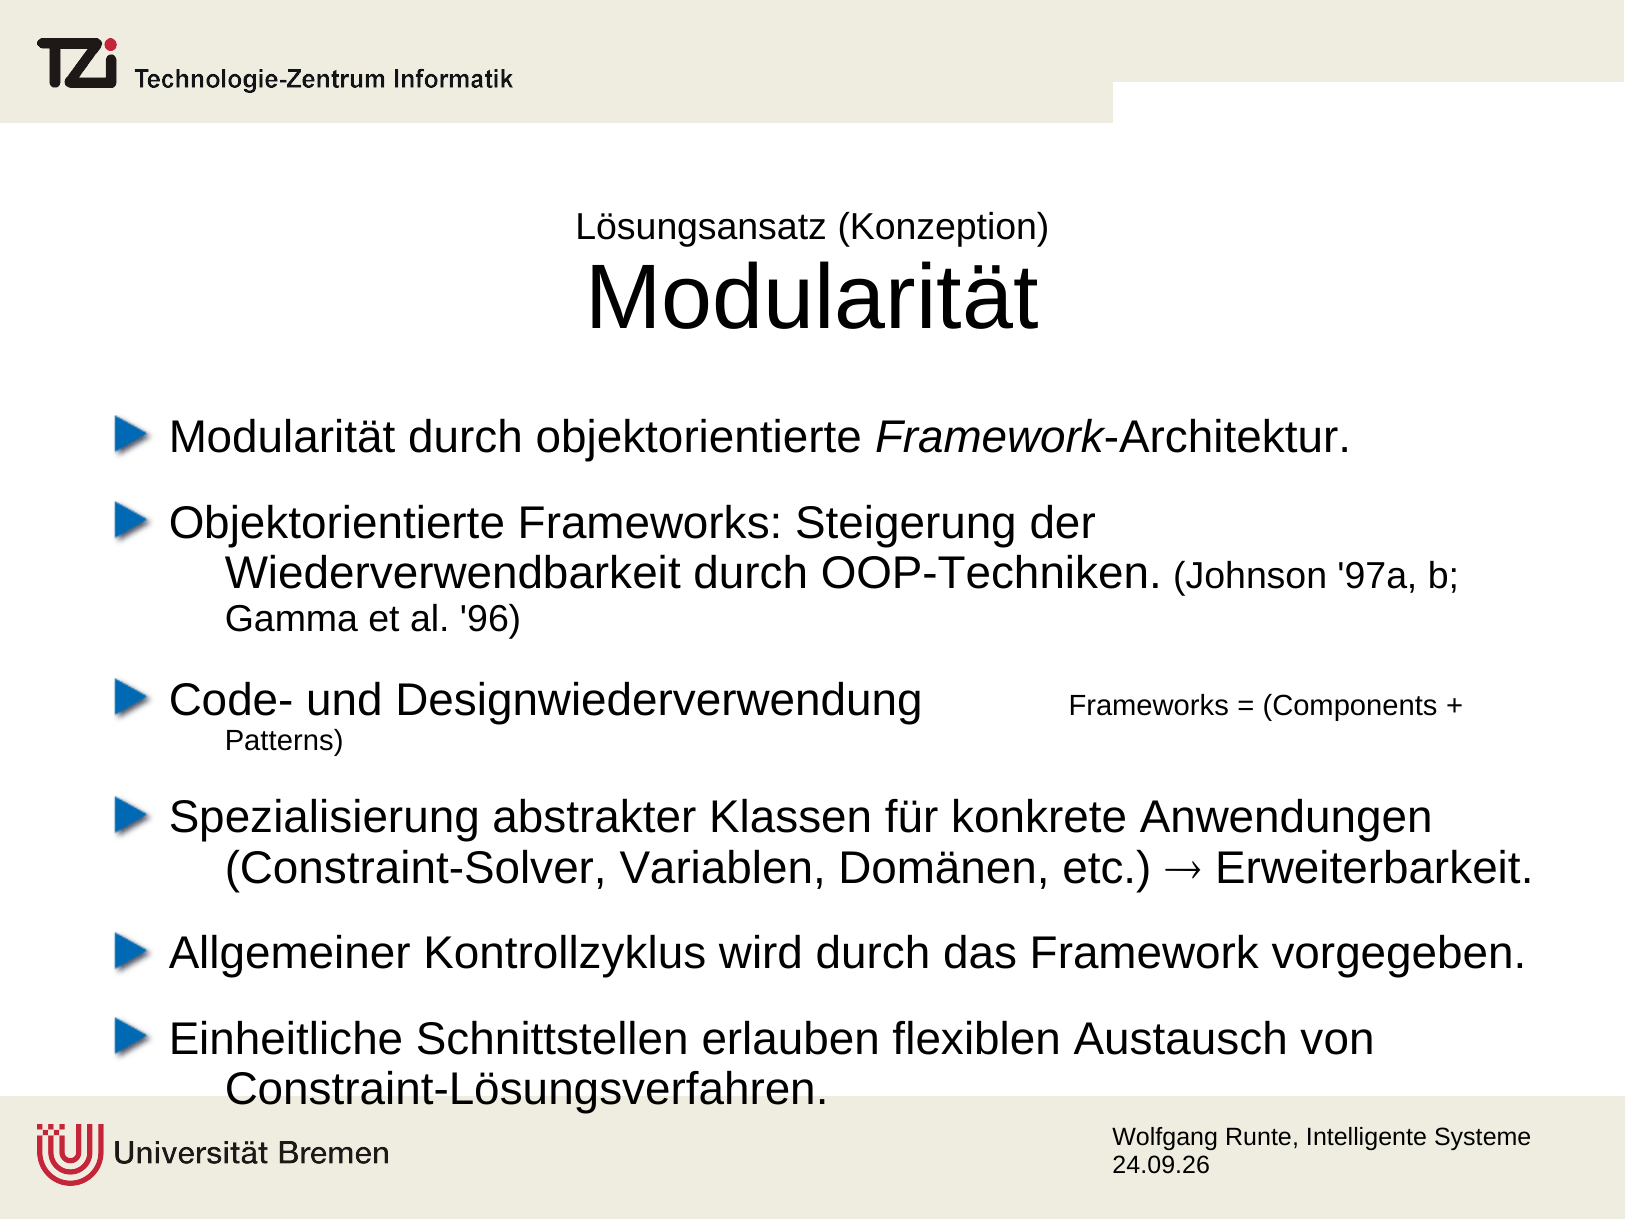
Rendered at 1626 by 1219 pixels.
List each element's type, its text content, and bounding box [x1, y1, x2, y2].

picture [37, 38, 513, 93]
picture [37, 1124, 388, 1186]
list Modularität durch objektorientierte Framework-Architektur. Objektorientierte Frameworks: Steigerung der Wiederverwendbarkeit durch OOP-Techniken. (Johnson '97a, b; Gamma et al. '96) Code- und Designwiederverwendung Frameworks = (Components + Patterns) Spezialisierung abstrakter Klassen für konkrete Anwendungen (Constraint-Solver, Variablen, Domänen, etc.)  Erweiterbarkeit. Allgemeiner Kontrollzyklus wird durch das Framework vorgegeben. Einheitliche Schnittstellen erlauben flexiblen Austausch von Constraint-Lösungsverfahren. [112, 412, 1555, 1104]
title Lösungsansatz (Konzeption) Modularität [112, 162, 1513, 393]
